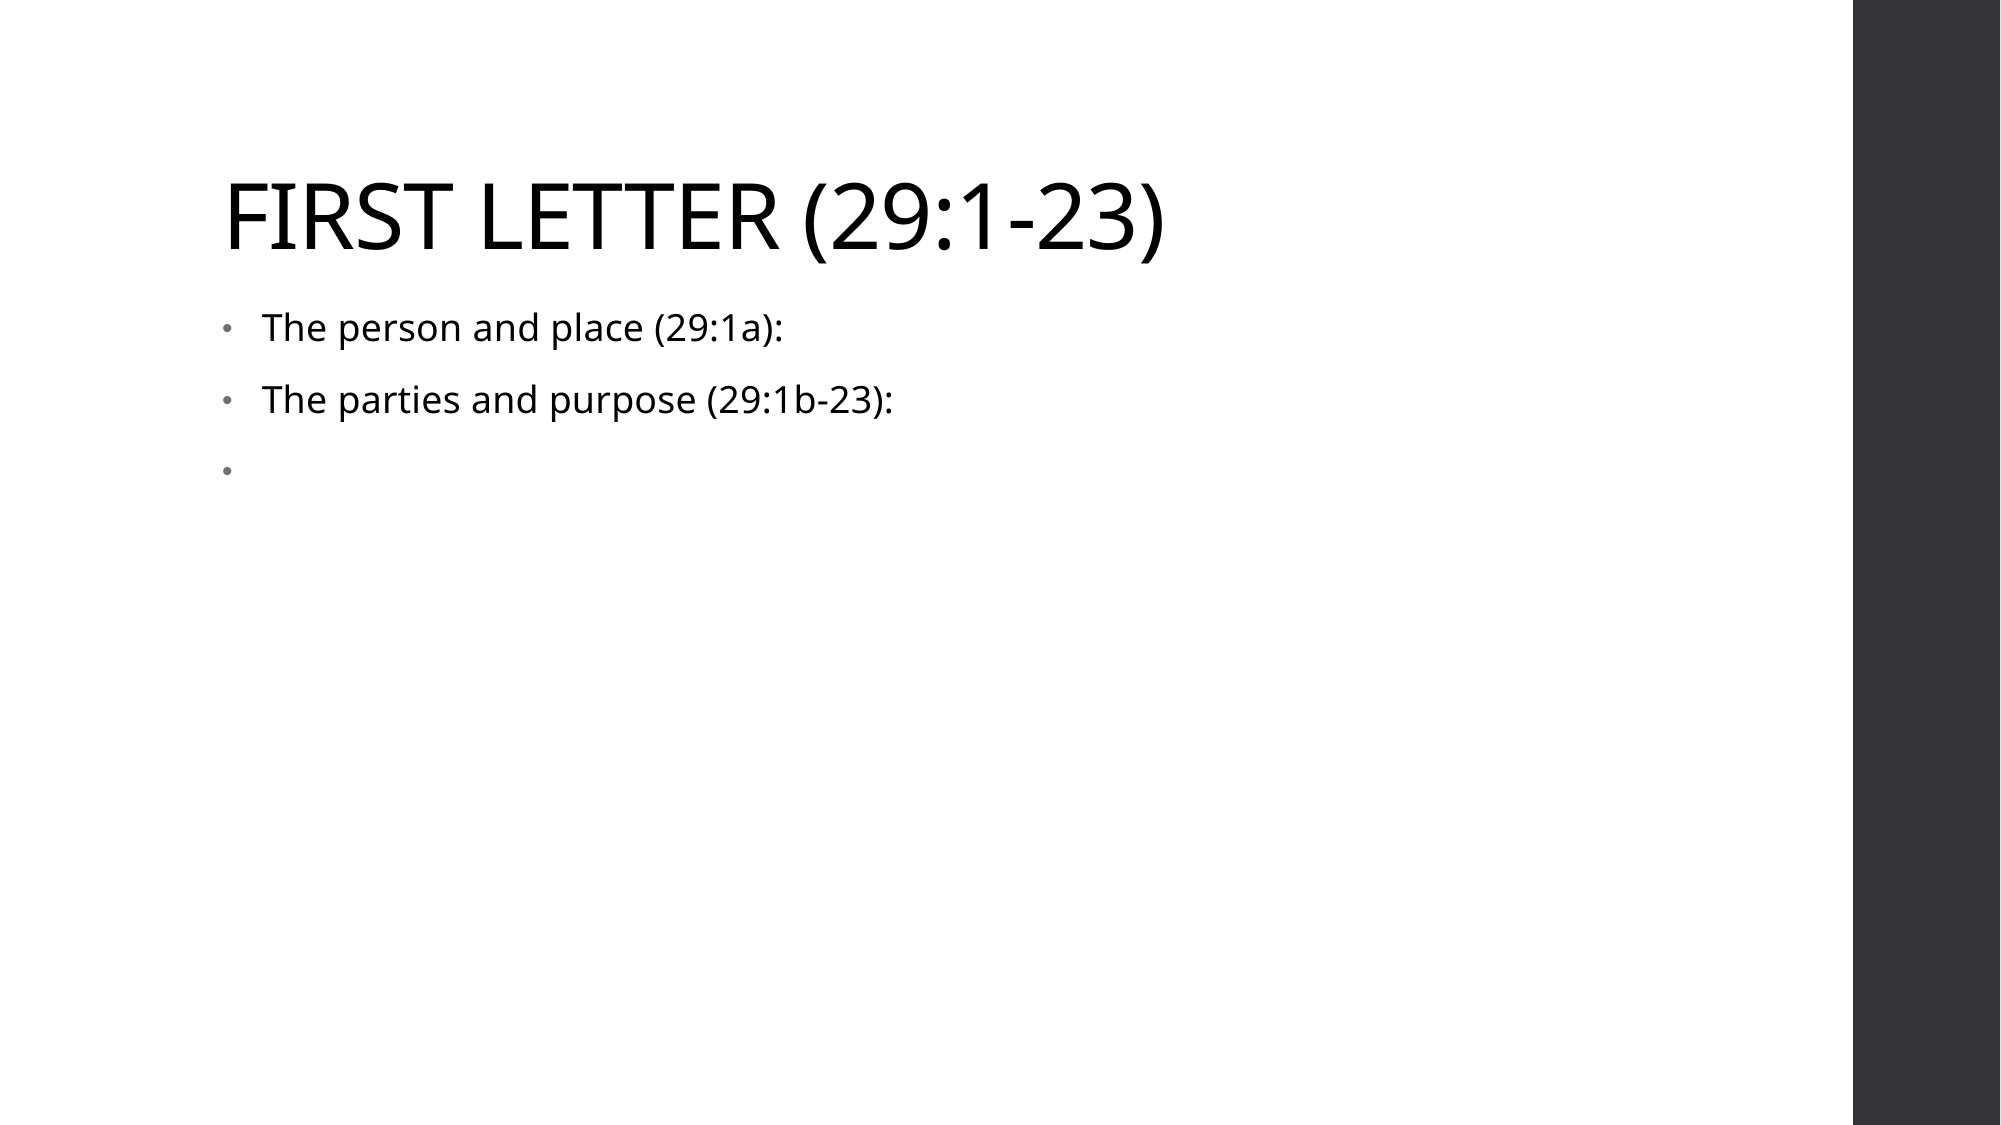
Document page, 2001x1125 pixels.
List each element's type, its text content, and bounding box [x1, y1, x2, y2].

list The person and place (29:1a): The parties and purpose (29:1b-23): [206, 299, 1617, 1014]
title FIRST LETTER (29:1-23) [206, 60, 1797, 278]
